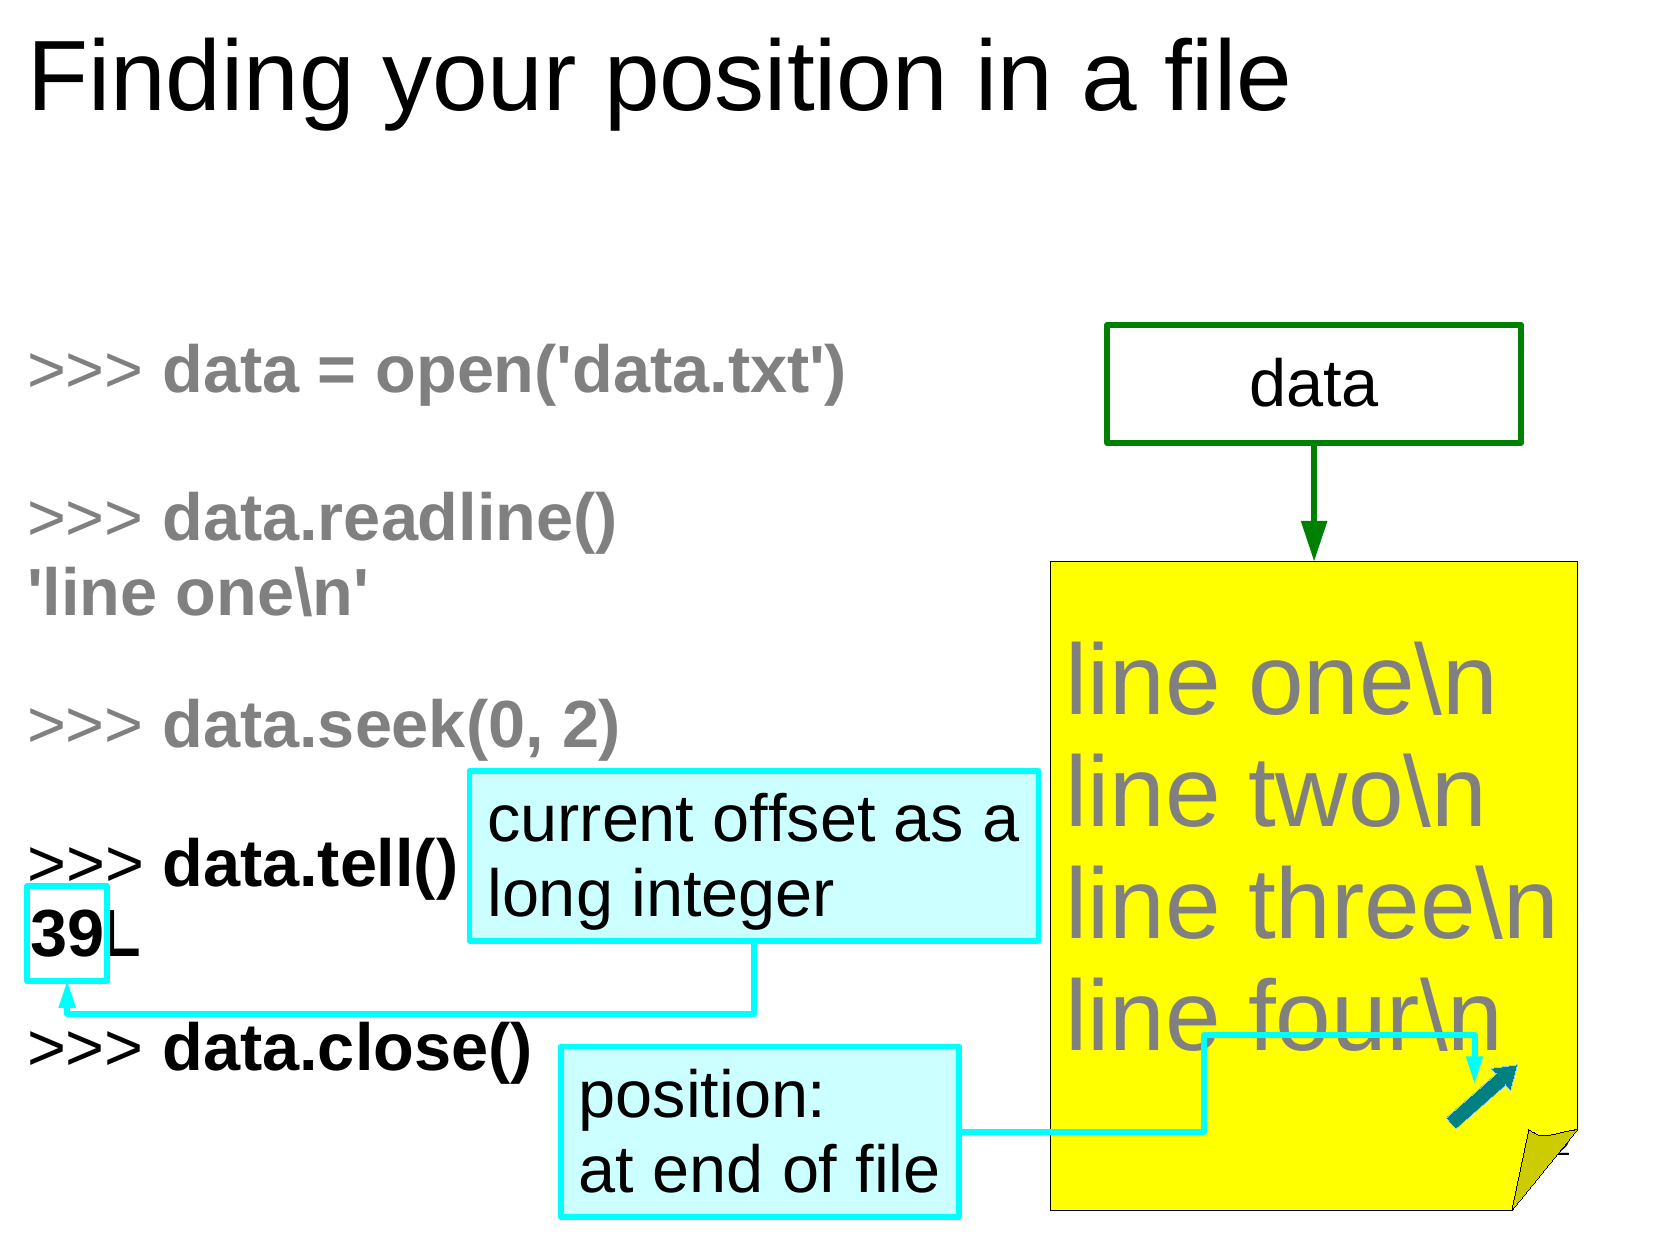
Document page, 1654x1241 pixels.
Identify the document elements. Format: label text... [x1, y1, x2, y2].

text_box position: at end of file [561, 1046, 960, 1217]
text_box >>> data.close() [12, 1002, 548, 1093]
text_box data [1107, 324, 1521, 443]
text_box >>> data.readline() 'line one\n' [12, 472, 634, 637]
text_box >>> data.seek(0, 2) [12, 679, 637, 769]
text_box >>> data = open('data.txt') [12, 324, 863, 415]
text_box [1446, 1064, 1518, 1129]
text_box 39 [27, 885, 108, 982]
text_box line one\n line two\n line three\n line four\n [1050, 561, 1578, 1211]
text_box Finding your position in a file [12, 12, 1308, 140]
text_box current offset as a long integer [469, 770, 1039, 941]
text_box L [110, 885, 159, 982]
text_box >>> data.tell() [12, 819, 467, 909]
